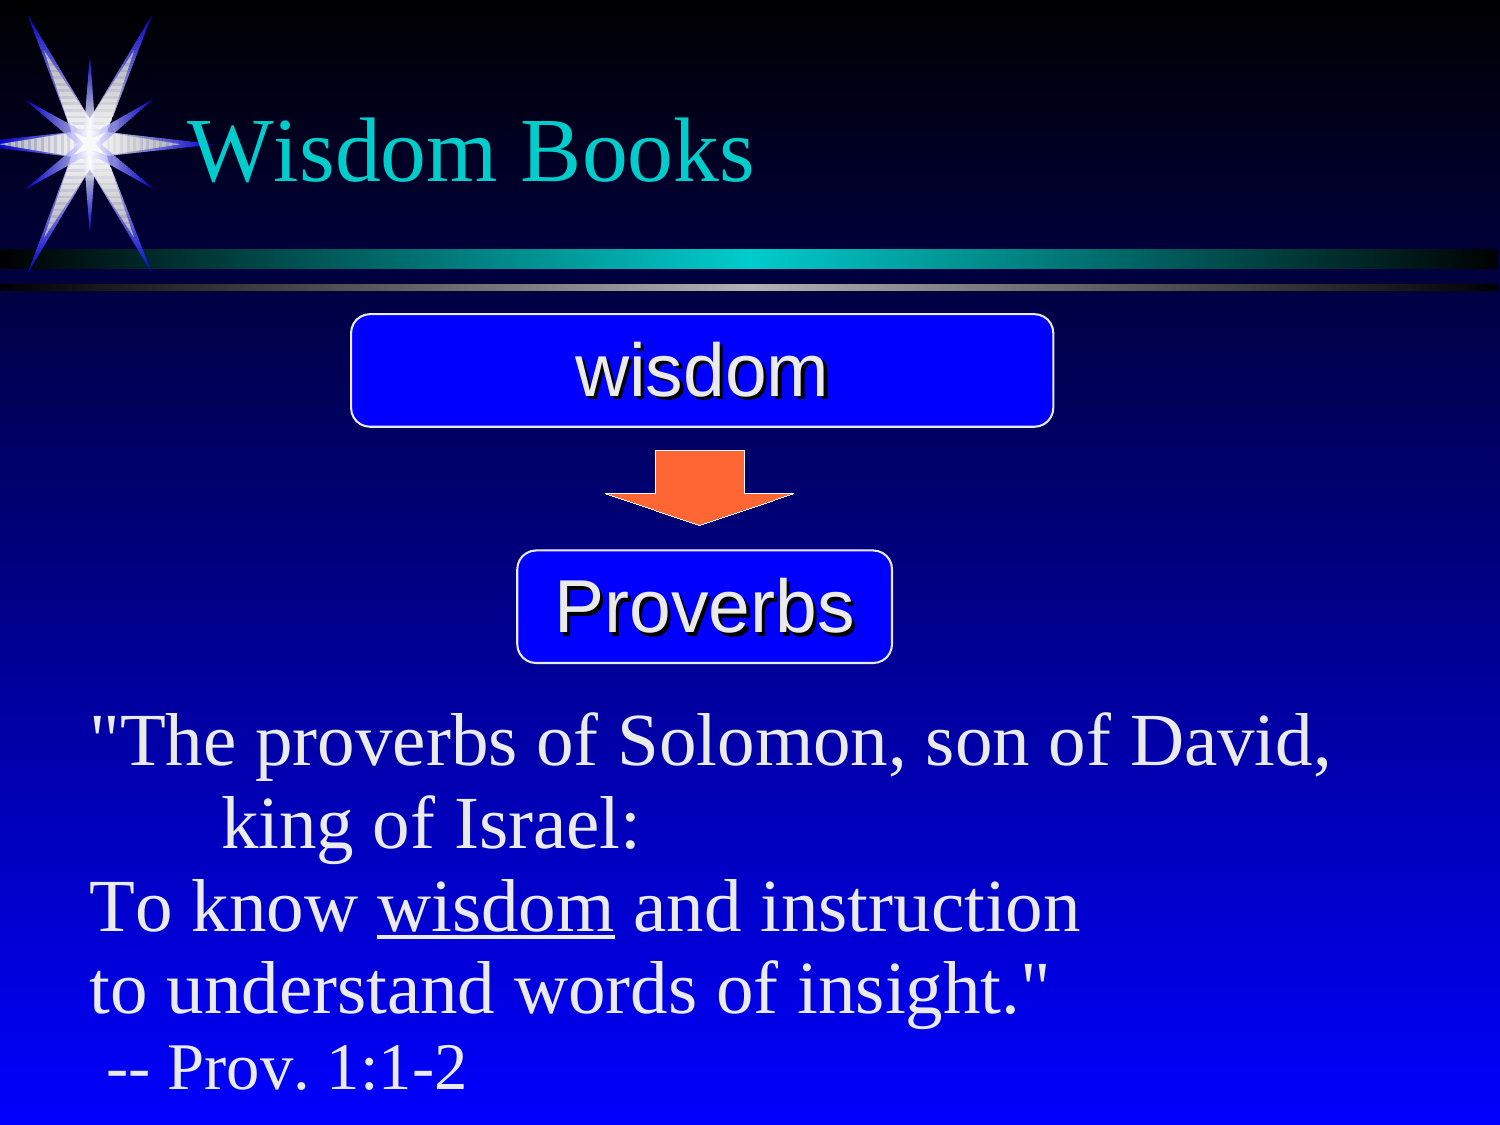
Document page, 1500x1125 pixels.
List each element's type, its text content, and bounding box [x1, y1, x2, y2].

title Wisdom Books [187, 56, 1463, 244]
text_box Proverbs [517, 550, 893, 664]
text_box [605, 450, 794, 526]
text_box "The proverbs of Solomon, son of David, king of Israel: To know wisdom and instruction to understand words of insight." -- Prov. 1:1-2 [75, 690, 1463, 1112]
text_box wisdom [351, 314, 1054, 427]
